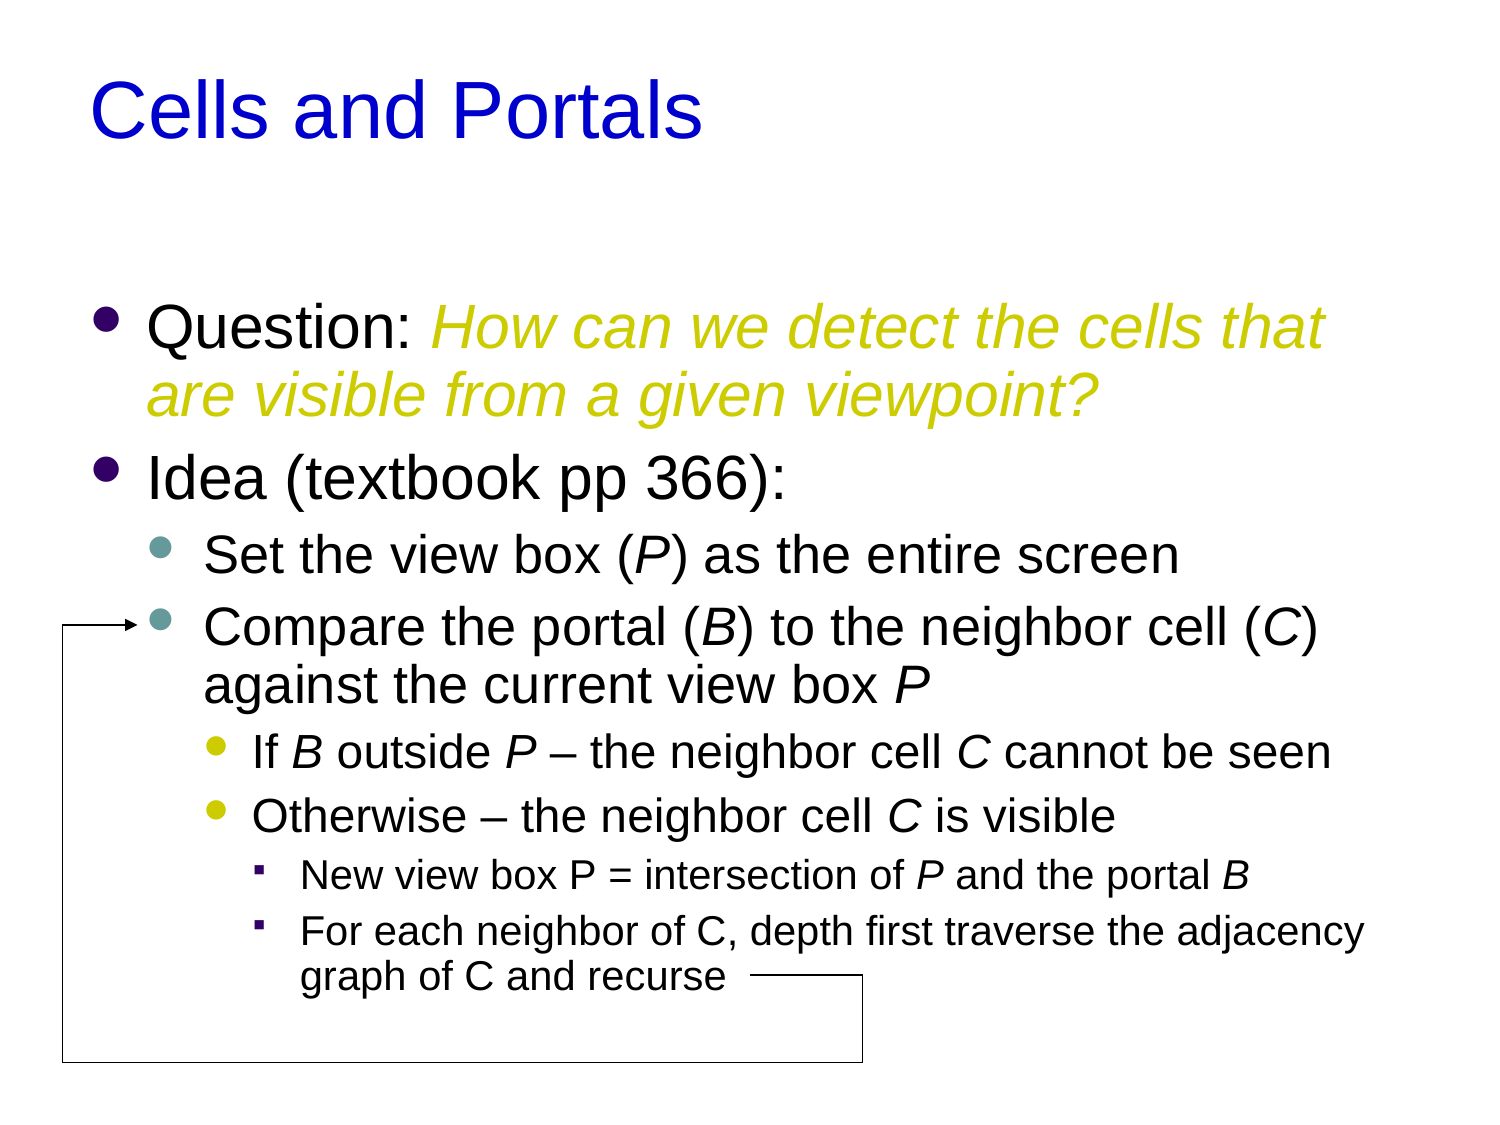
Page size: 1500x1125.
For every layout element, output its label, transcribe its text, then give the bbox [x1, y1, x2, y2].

list Question: How can we detect the cells that are visible from a given viewpoint? Idea (textbook pp 366): Set the view box (P) as the entire screen Compare the portal (B) to the neighbor cell (C) against the current view box P If B outside P – the neighbor cell C cannot be seen Otherwise – the neighbor cell C is visible New view box P = intersection of P and the portal B For each neighbor of C, depth first traverse the adjacency graph of C and recurse [75, 287, 1426, 1012]
title Cells and Portals [74, 20, 1313, 163]
